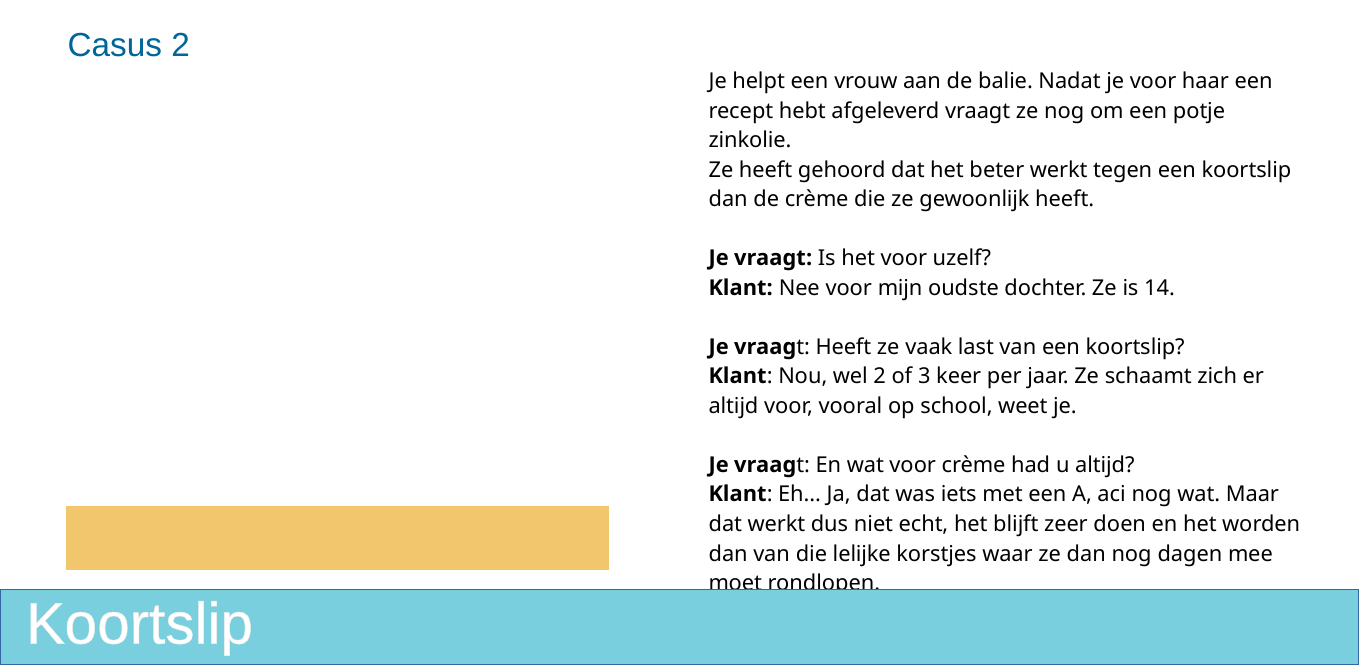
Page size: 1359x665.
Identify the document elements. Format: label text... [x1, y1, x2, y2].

title Koortslip [26, 590, 530, 665]
title Casus 2 [67, 26, 1291, 100]
text_box Je helpt een vrouw aan de balie. Nadat je voor haar een recept hebt afgeleverd vraagt ze nog om een potje zinkolie. Ze heeft gehoord dat het beter werkt tegen een koortslip dan de crème die ze gewoonlijk heeft. Je vraagt: Is het voor uzelf? Klant: Nee voor mijn oudste dochter. Ze is 14. Je vraagt: Heeft ze vaak last van een koortslip? Klant: Nou, wel 2 of 3 keer per jaar. Ze schaamt zich er altijd voor, vooral op school, weet je. Je vraagt: En wat voor crème had u altijd? Klant: Eh... Ja, dat was iets met een A, aci nog wat. Maar dat werkt dus niet echt, het blijft zeer doen en het worden dan van die lelijke korstjes waar ze dan nog dagen mee moet rondlopen. [693, 57, 1319, 589]
text_box [0, 589, 1359, 665]
picture [66, 114, 609, 570]
